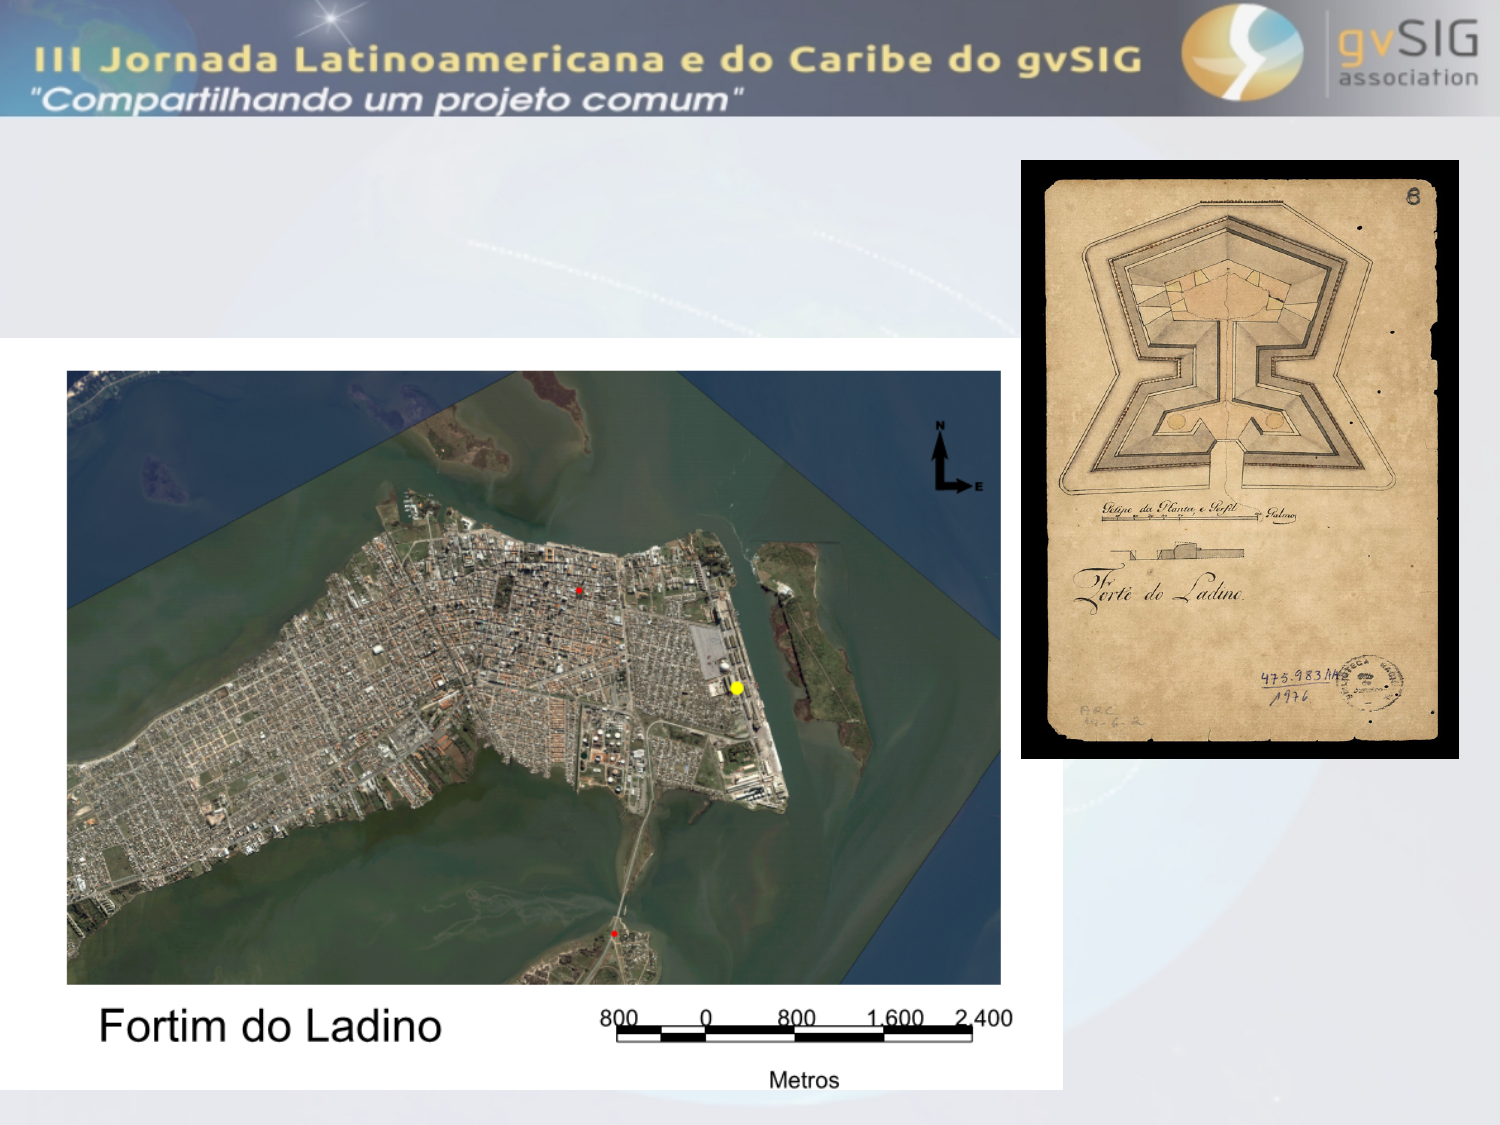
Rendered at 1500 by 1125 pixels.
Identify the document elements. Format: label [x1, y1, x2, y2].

picture [0, 160, 1459, 1090]
